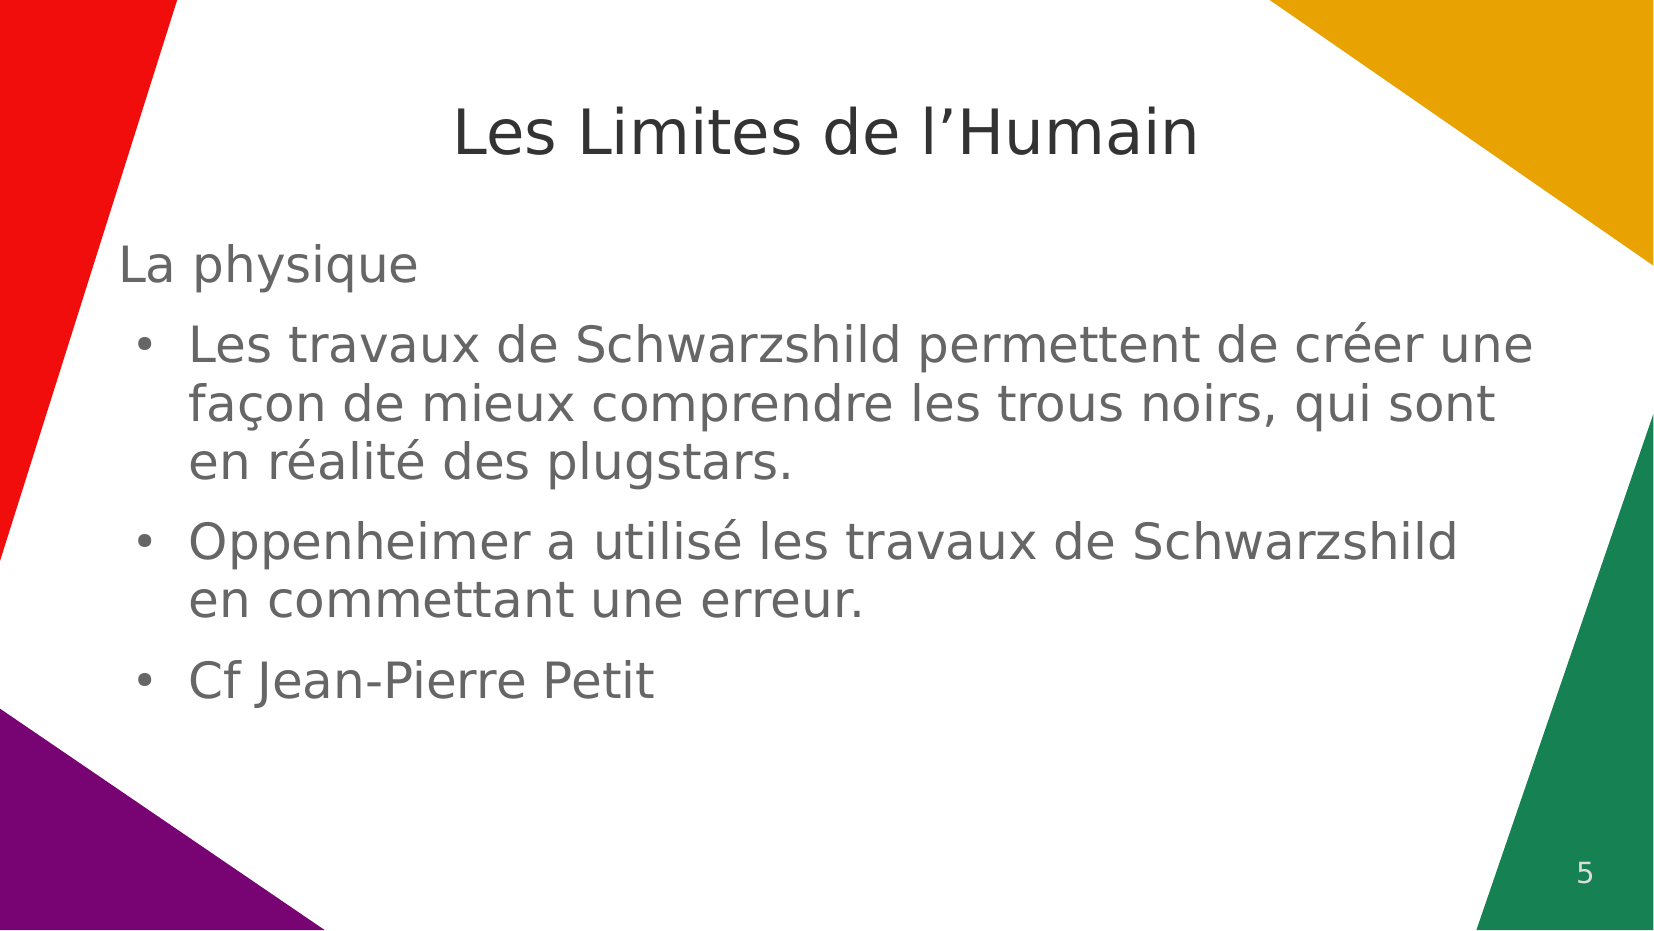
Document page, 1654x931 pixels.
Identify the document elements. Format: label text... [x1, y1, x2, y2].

title Les Limites de l’Humain [118, 59, 1536, 207]
list La physique Les travaux de Schwarzshild permettent de créer une façon de mieux comprendre les trous noirs, qui sont en réalité des plugstars. Oppenheimer a utilisé les travaux de Schwarzshild en commettant une erreur. Cf Jean-Pierre Petit [118, 236, 1536, 827]
